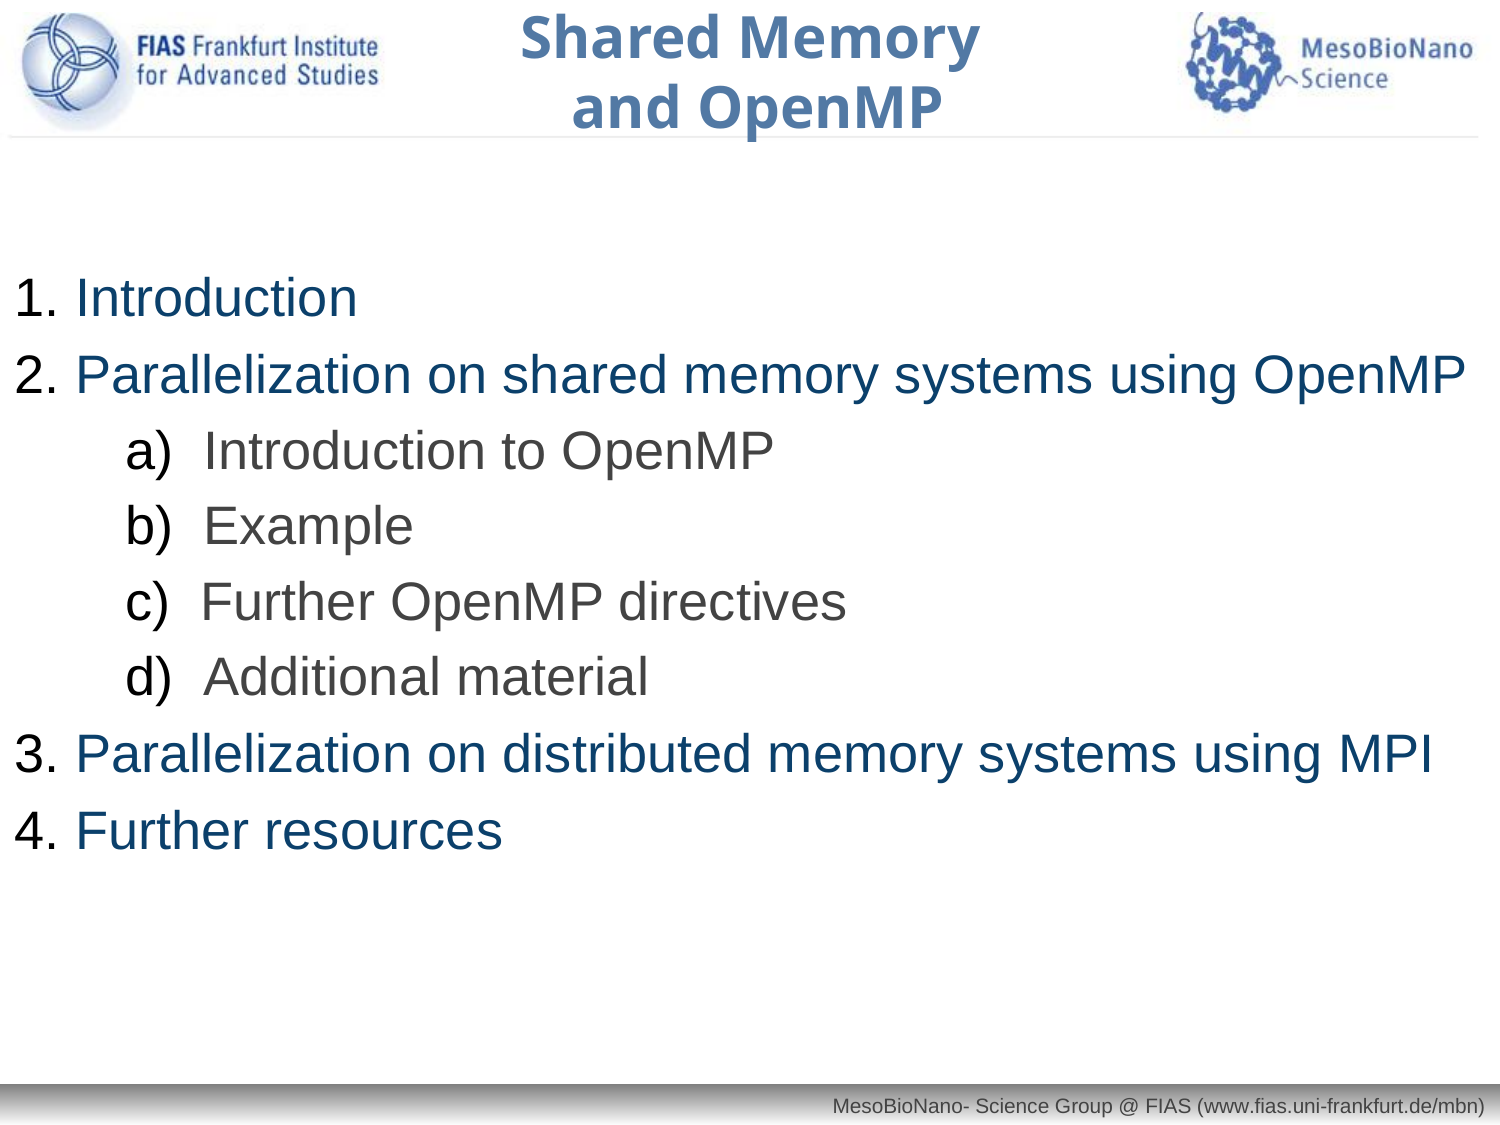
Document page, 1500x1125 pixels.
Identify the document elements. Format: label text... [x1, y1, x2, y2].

title Shared Memory and OpenMP [0, 0, 1499, 149]
list Introduction Parallelization on shared memory systems using OpenMP Introduction to OpenMP Example Further OpenMP directives Additional material Parallelization on distributed memory systems using MPI Further resources [0, 177, 1499, 1034]
